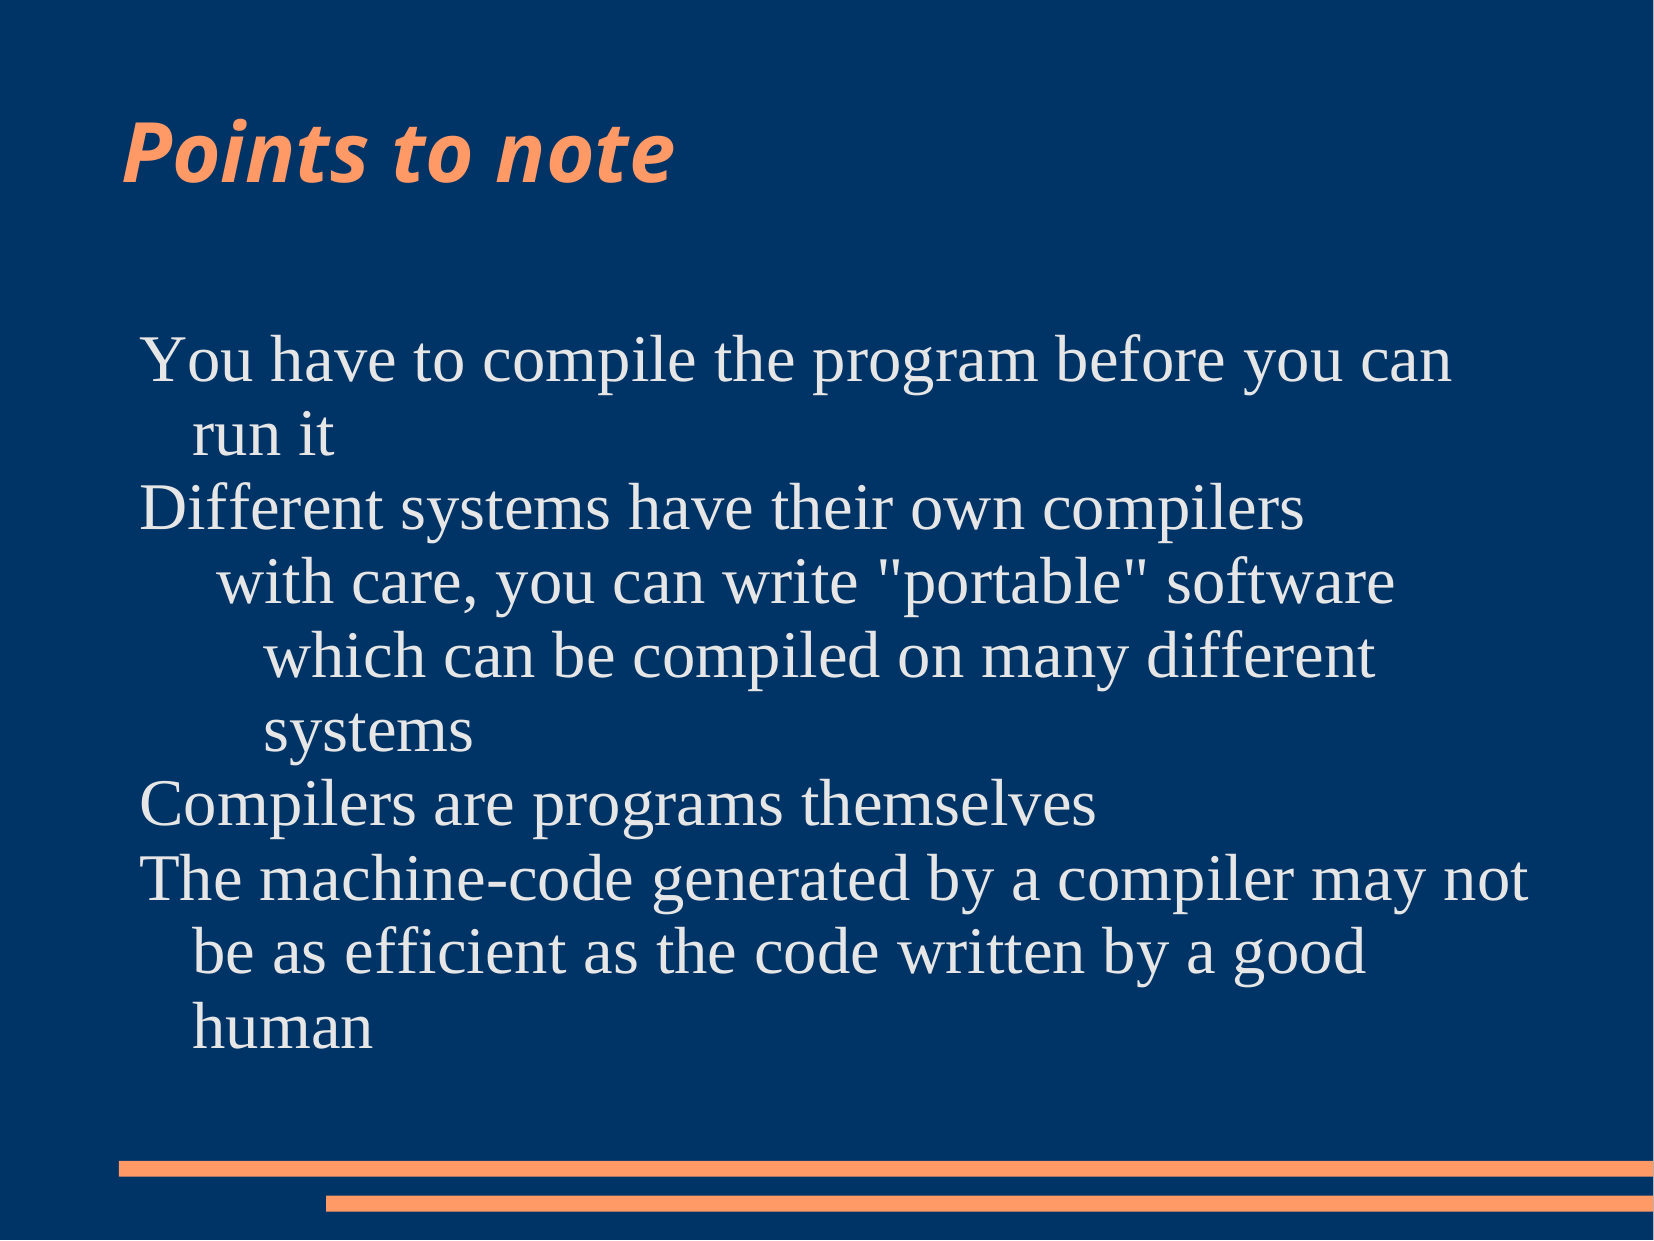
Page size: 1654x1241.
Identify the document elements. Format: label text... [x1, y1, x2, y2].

list You have to compile the program before you can run it Different systems have their own compilers with care, you can write "portable" software which can be compiled on many different systems Compilers are programs themselves The machine-code generated by a compiler may not be as efficient as the code written by a good human [121, 322, 1561, 1132]
title Points to note [121, 46, 1534, 254]
